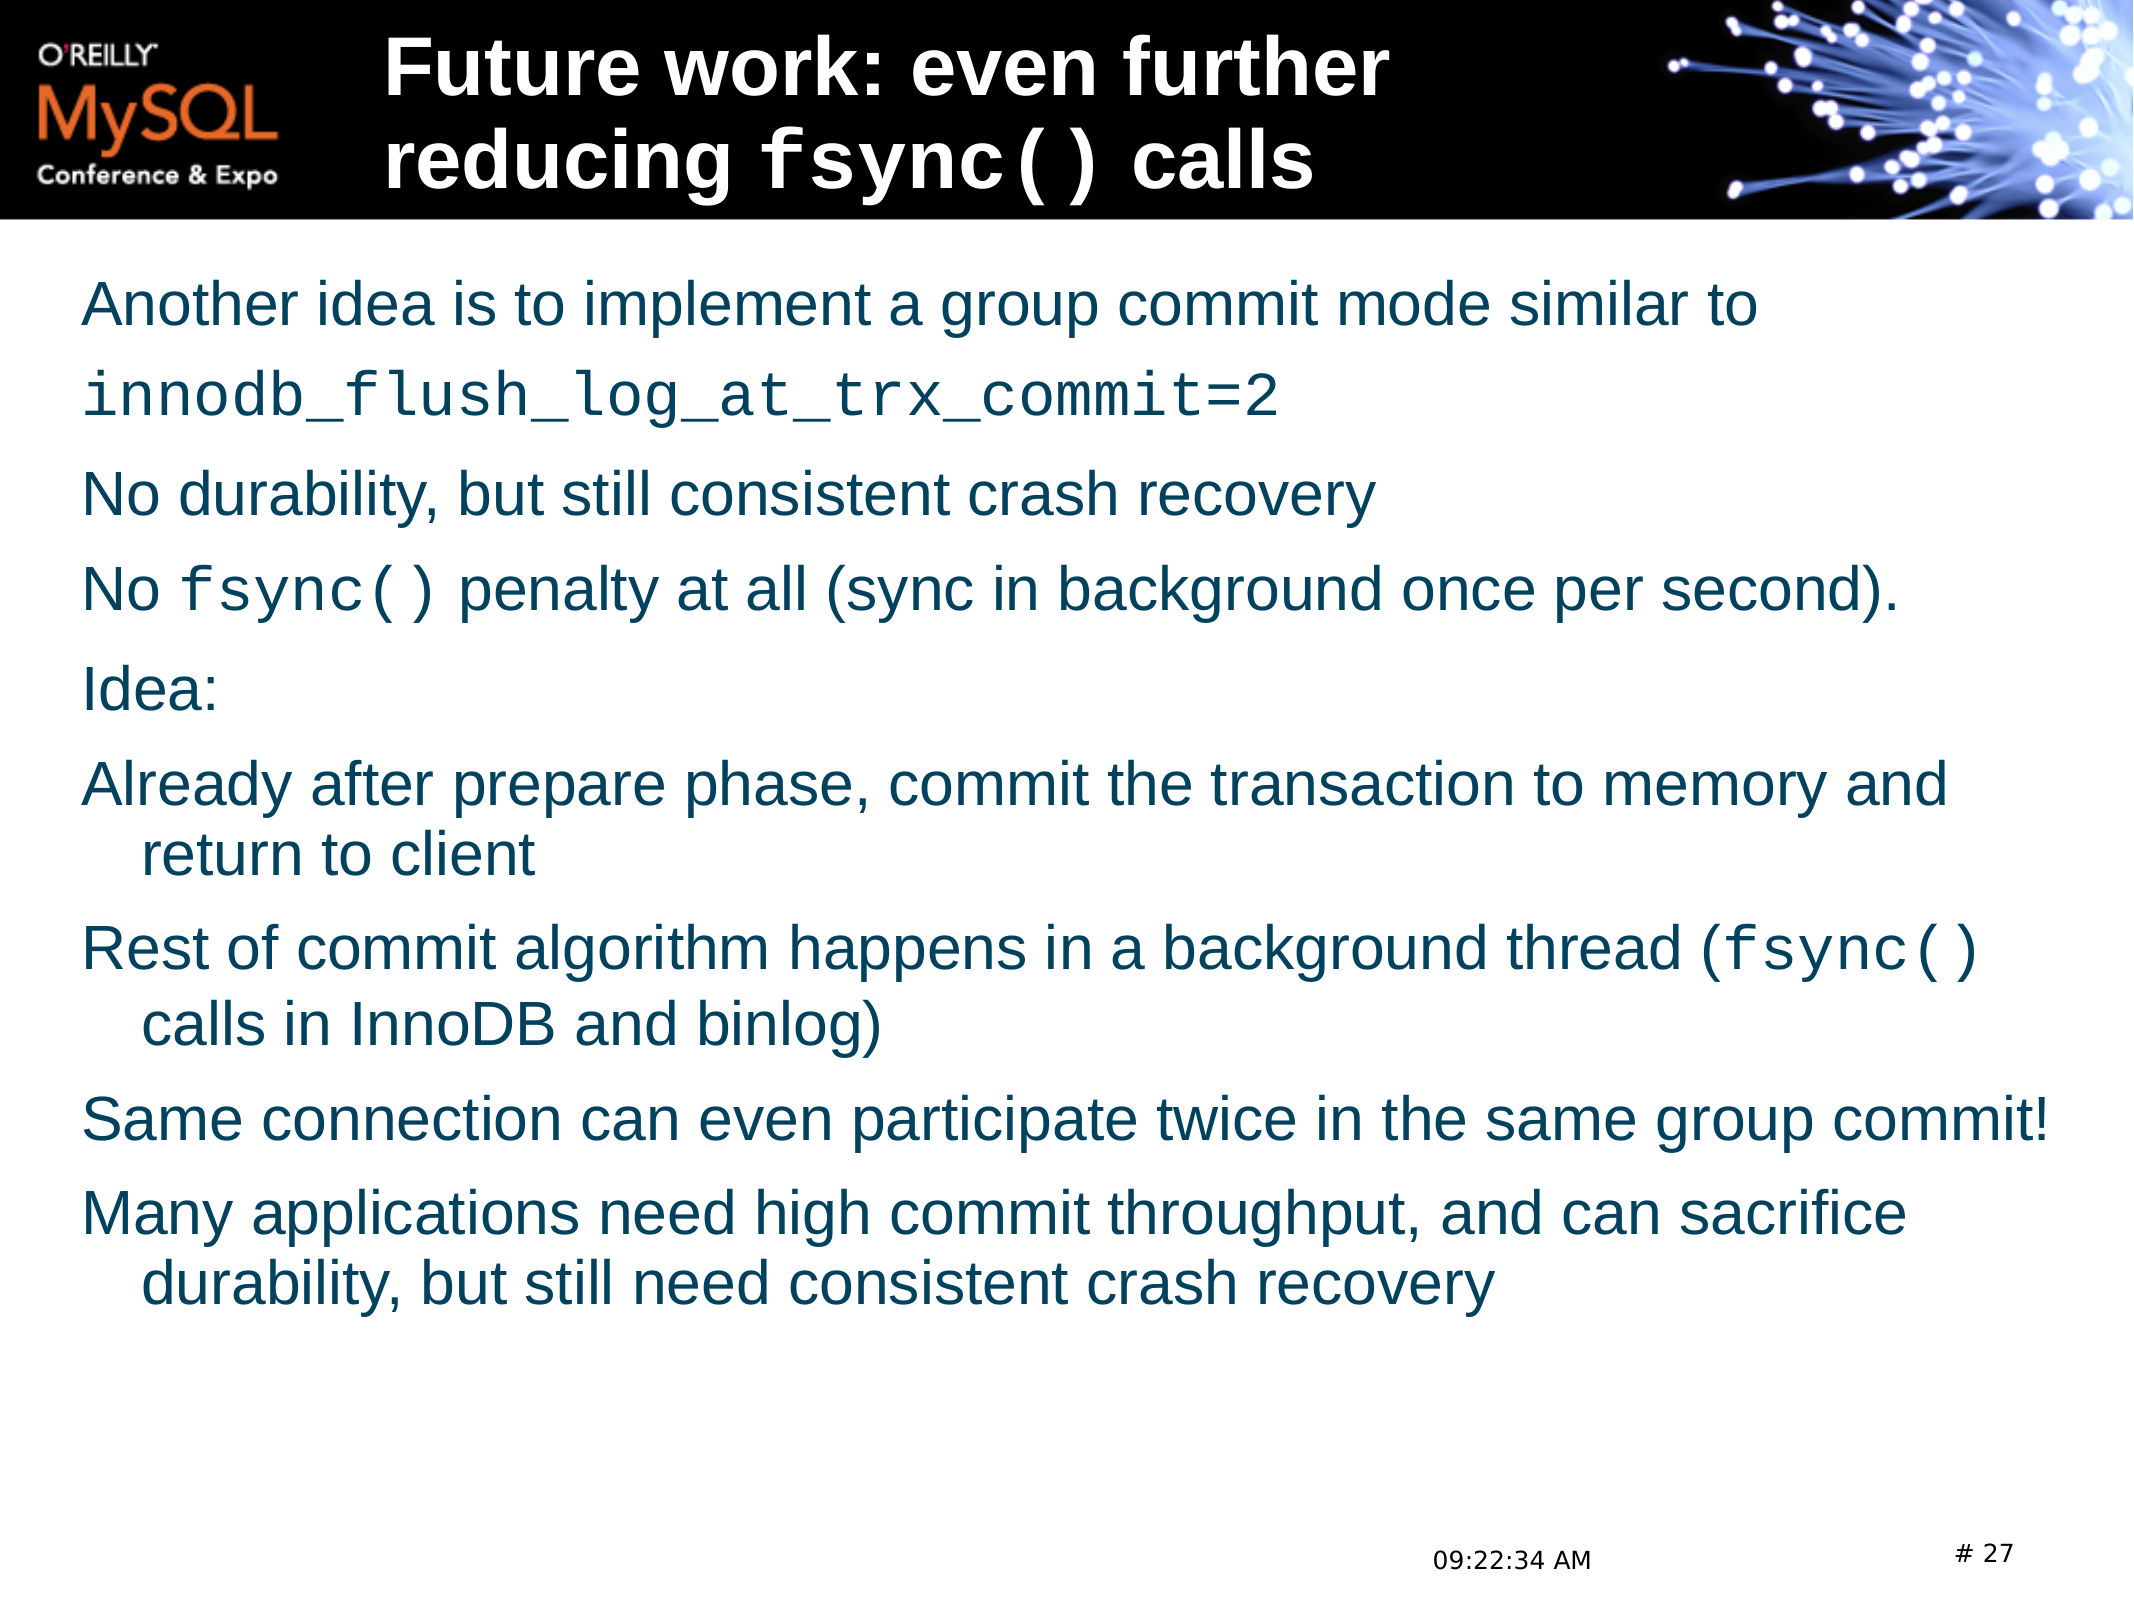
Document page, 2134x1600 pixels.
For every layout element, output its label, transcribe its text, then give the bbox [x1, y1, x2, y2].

picture [0, 0, 2134, 1600]
list Another idea is to implement a group commit mode similar to innodb_flush_log_at_trx_commit=2 No durability, but still consistent crash recovery No fsync() penalty at all (sync in background once per second). Idea: Already after prepare phase, commit the transaction to memory and return to client Rest of commit algorithm happens in a background thread (fsync() calls in InnoDB and binlog) Same connection can even participate twice in the same group commit! Many applications need high commit throughput, and can sacrifice durability, but still need consistent crash recovery [0, 260, 2100, 1491]
title Future work: even further reducing fsync() calls [374, 11, 2103, 222]
